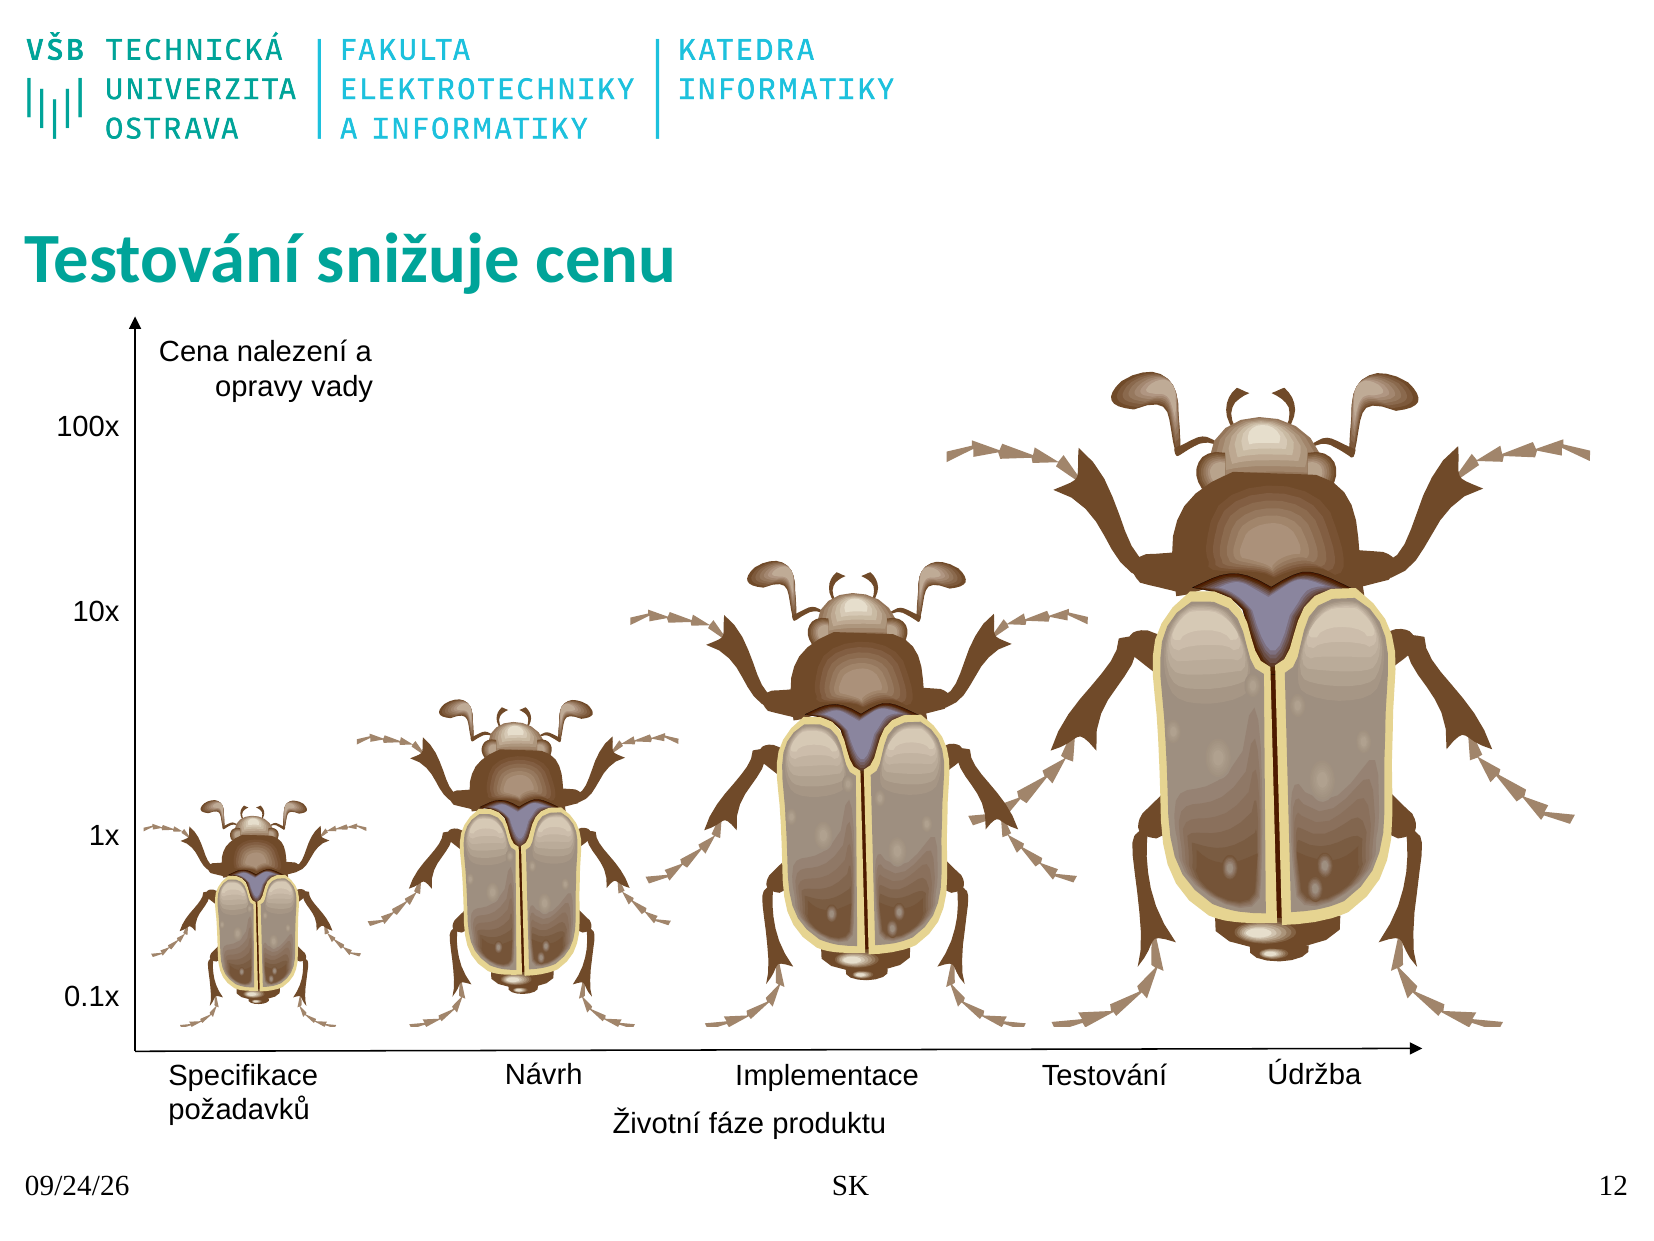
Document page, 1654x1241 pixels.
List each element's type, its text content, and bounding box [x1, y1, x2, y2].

text_box Životní fáze produktu [597, 1097, 1015, 1148]
text_box Cena nalezení a opravy vady [144, 324, 457, 410]
picture [143, 349, 1601, 1027]
text_box Implementace [720, 1048, 934, 1097]
picture [26, 31, 894, 139]
text_box Údržba [1252, 1047, 1377, 1098]
text_box 10x [57, 584, 135, 635]
text_box 1x [73, 809, 135, 860]
text_box Specifikace požadavků [153, 1048, 361, 1134]
text_box Návrh [490, 1047, 598, 1098]
text_box 0.1x [49, 970, 135, 1020]
title Testování snižuje cenu [24, 169, 1629, 300]
text_box 100x [22, 399, 135, 450]
text_box Testování [1027, 1048, 1183, 1099]
